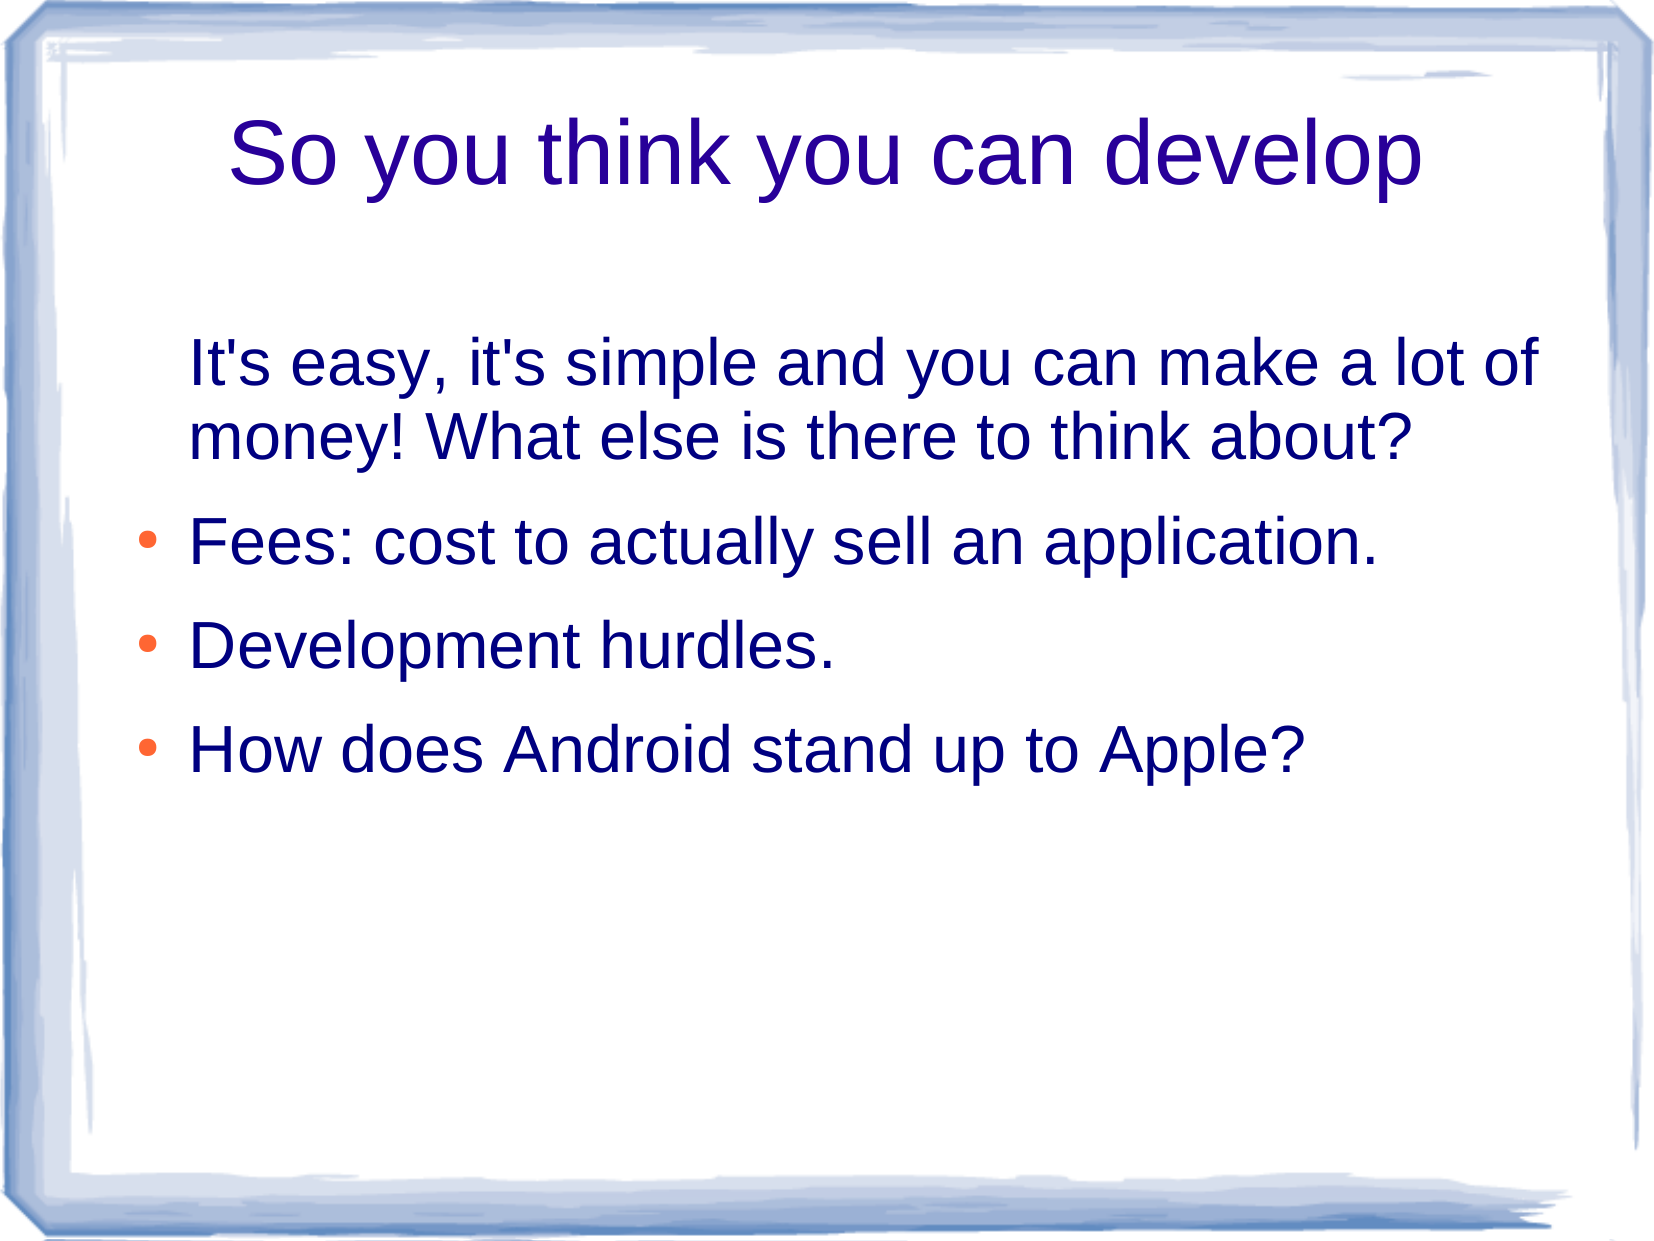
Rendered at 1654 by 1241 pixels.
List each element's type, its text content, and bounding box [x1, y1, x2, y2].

list It's easy, it's simple and you can make a lot of money! What else is there to think about? Fees: cost to actually sell an application. Development hurdles. How does Android stand up to Apple? [118, 324, 1571, 990]
picture [0, 0, 1654, 1241]
title So you think you can develop [82, 56, 1571, 250]
